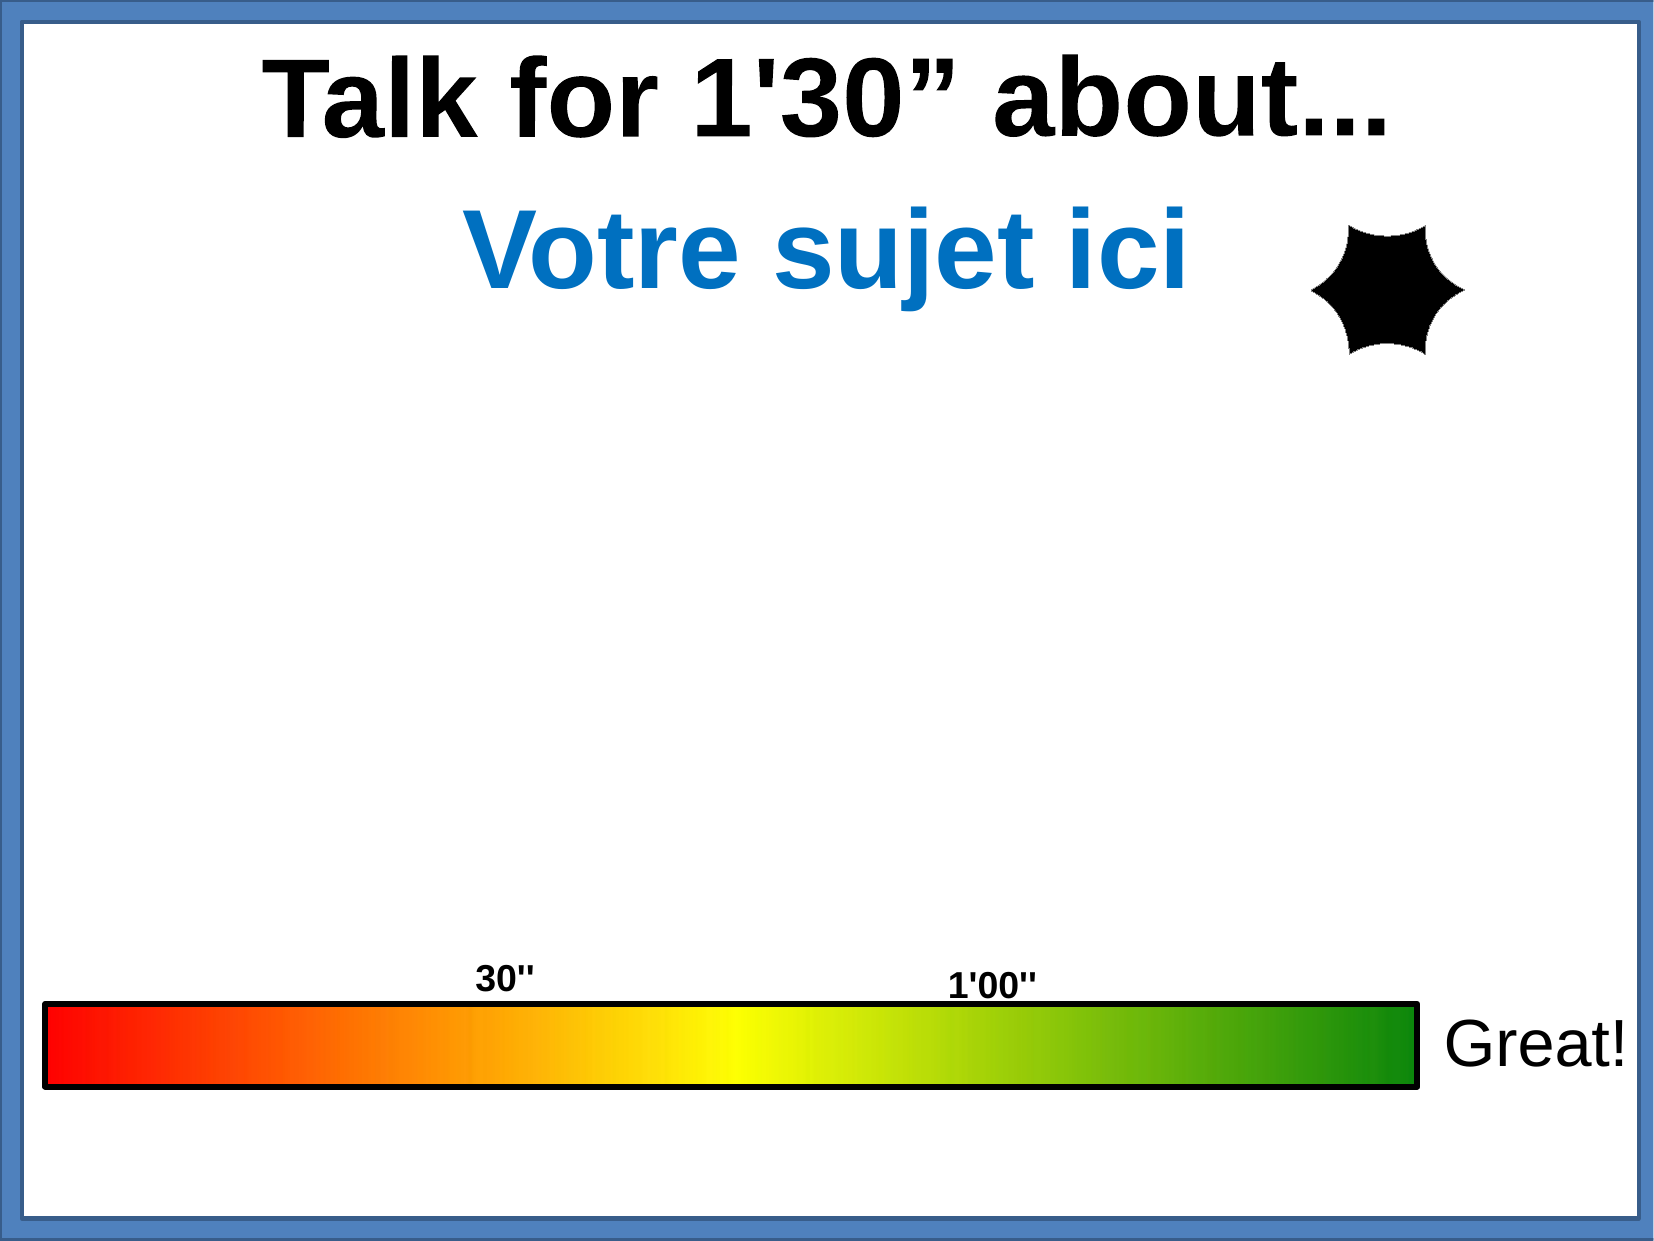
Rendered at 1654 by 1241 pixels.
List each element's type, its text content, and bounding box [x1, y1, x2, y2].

text_box [0, 0, 1654, 168]
text_box [0, 319, 1654, 1241]
text_box Talk for 1'30” about... [23, 14, 1630, 168]
text_box 30'' [460, 949, 556, 1052]
text_box Great! [1428, 992, 1644, 1088]
text_box 1'00'' [933, 956, 1063, 1016]
picture [48, 1007, 1414, 1084]
text_box Votre sujet ici [0, 168, 1654, 319]
text_box [1311, 225, 1465, 355]
